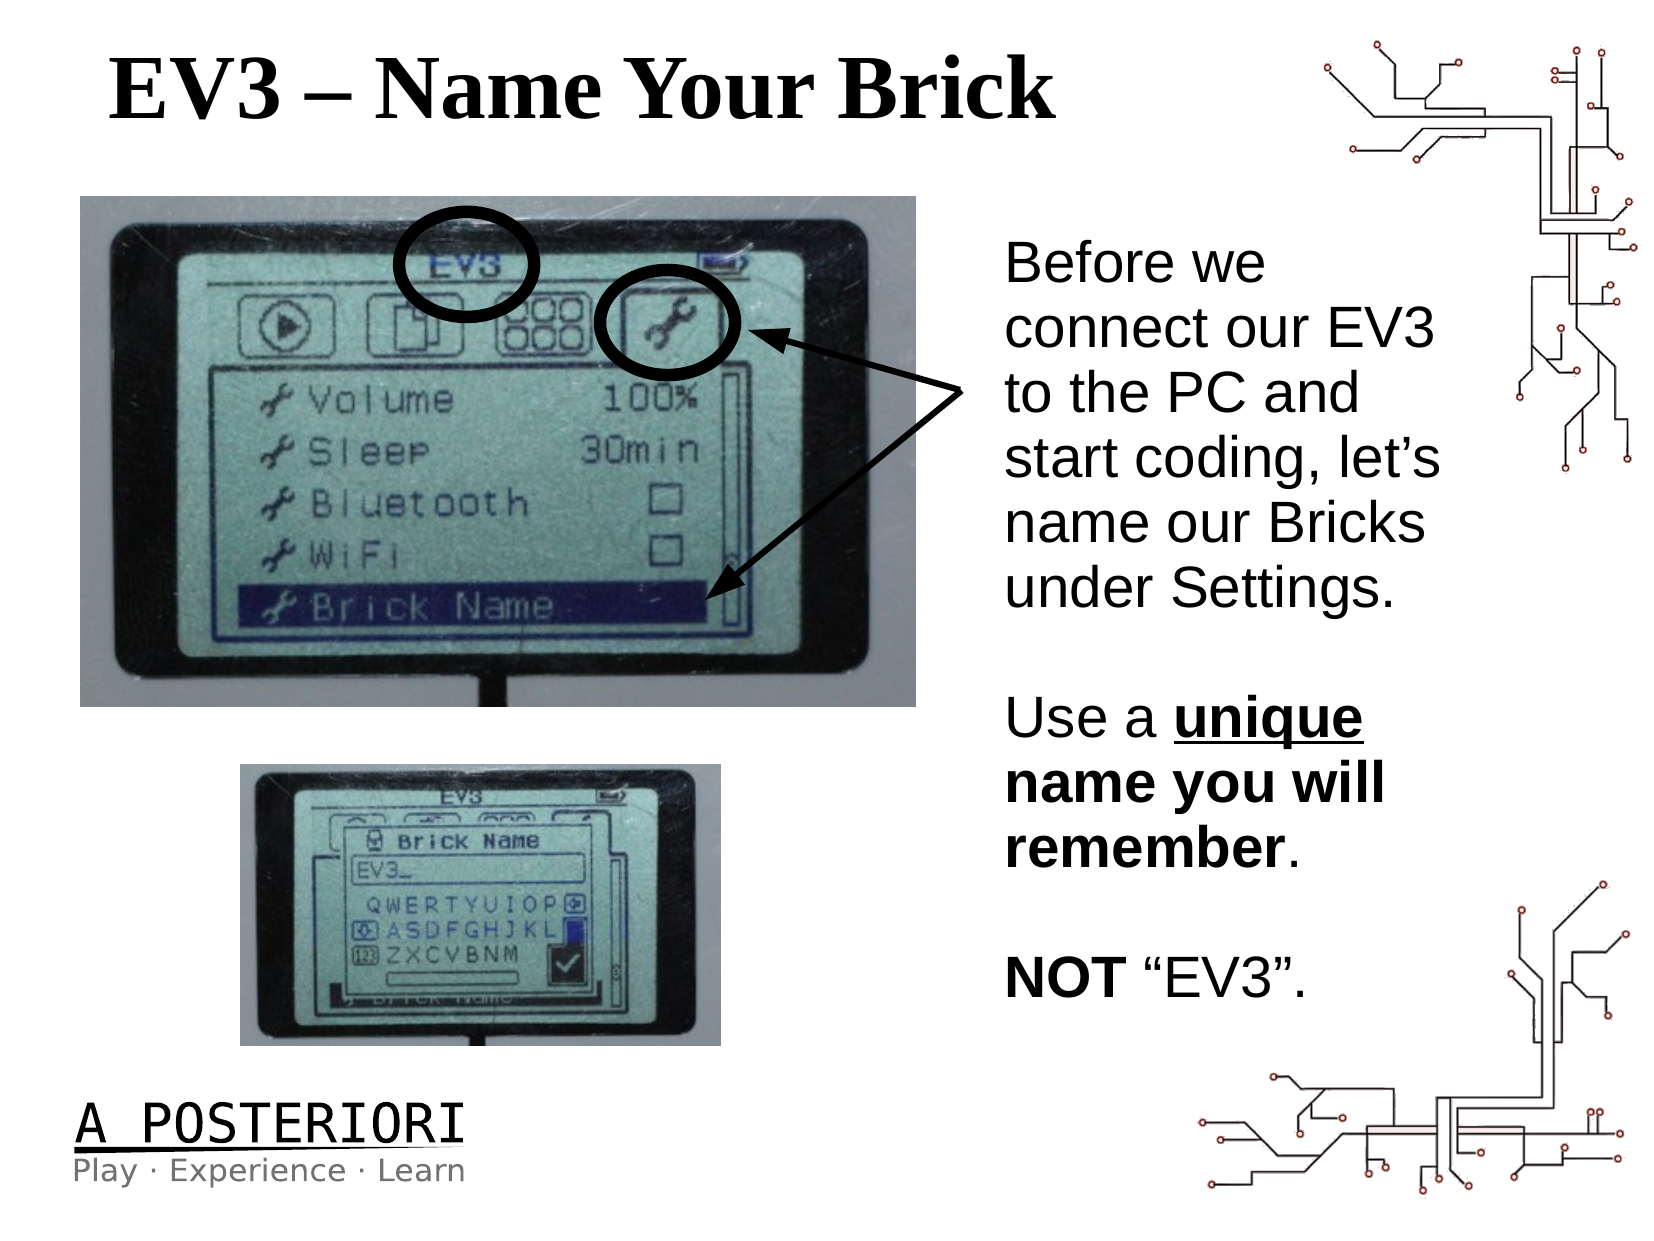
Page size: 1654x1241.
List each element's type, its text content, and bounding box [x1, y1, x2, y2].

picture [1175, 862, 1636, 1201]
picture [1305, 35, 1643, 496]
title EV3 – Name Your Brick [11, 10, 1156, 166]
picture [80, 196, 916, 707]
text_box Before we connect our EV3 to the PC and start coding, let’s name our Bricks under Settings. Use a unique name you will remember. NOT “EV3”. [990, 222, 1486, 1014]
picture [240, 764, 721, 1046]
picture [73, 1101, 466, 1189]
